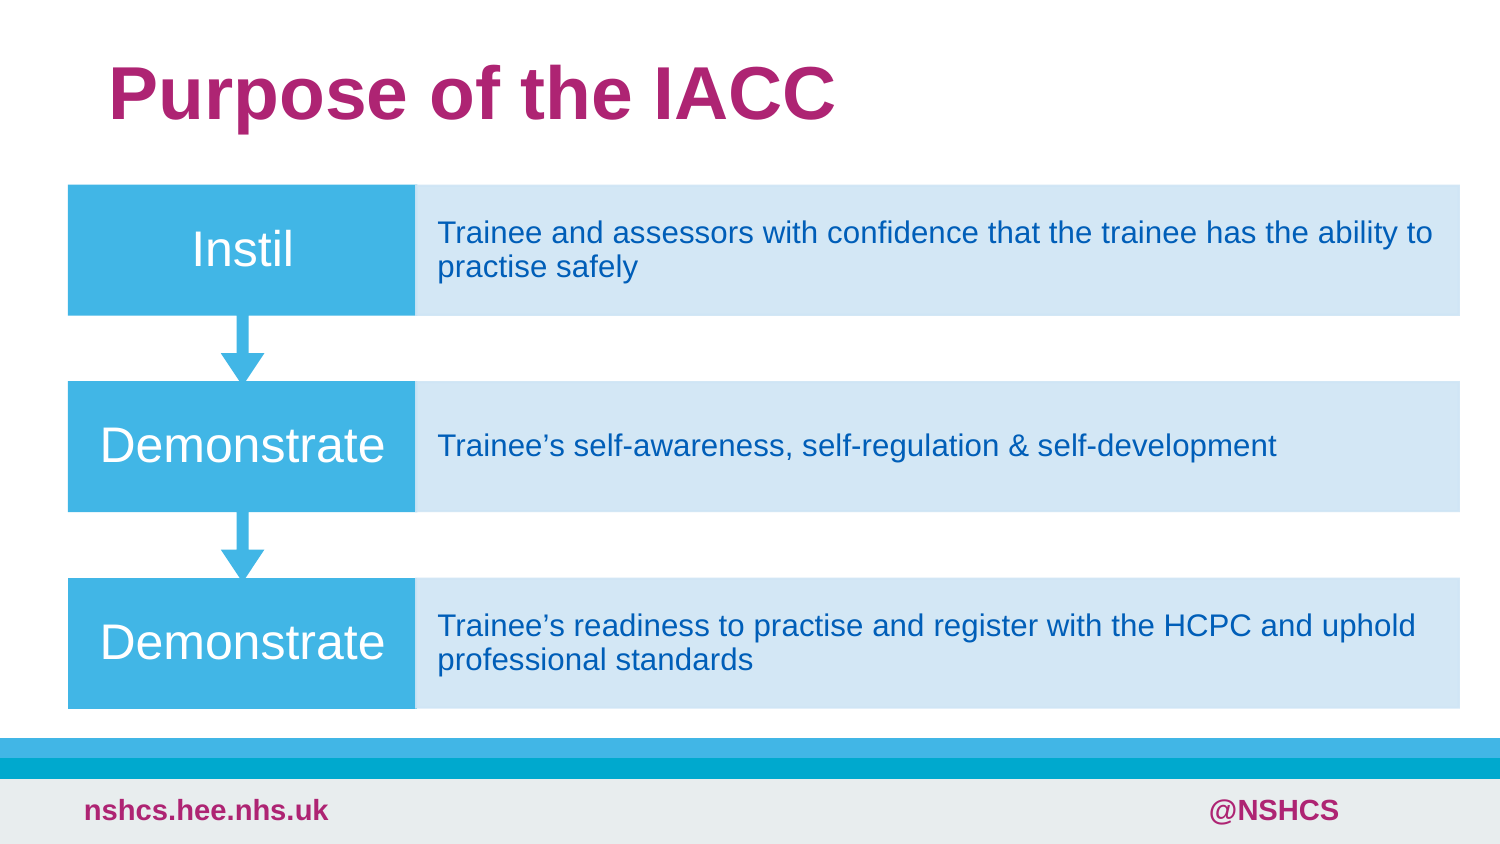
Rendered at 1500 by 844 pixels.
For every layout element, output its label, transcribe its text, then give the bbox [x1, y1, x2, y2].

text_box Trainee’s self-awareness, self-regulation & self-development [416, 382, 1459, 512]
text_box Trainee’s readiness to practise and register with the HCPC and uphold professional standards [416, 578, 1459, 708]
text_box Demonstrate [68, 382, 416, 581]
title Purpose of the IACC [93, 41, 1388, 151]
text_box Demonstrate [68, 578, 416, 708]
text_box Instil [68, 185, 416, 385]
text_box Trainee and assessors with confidence that the trainee has the ability to practise safely [416, 185, 1459, 315]
